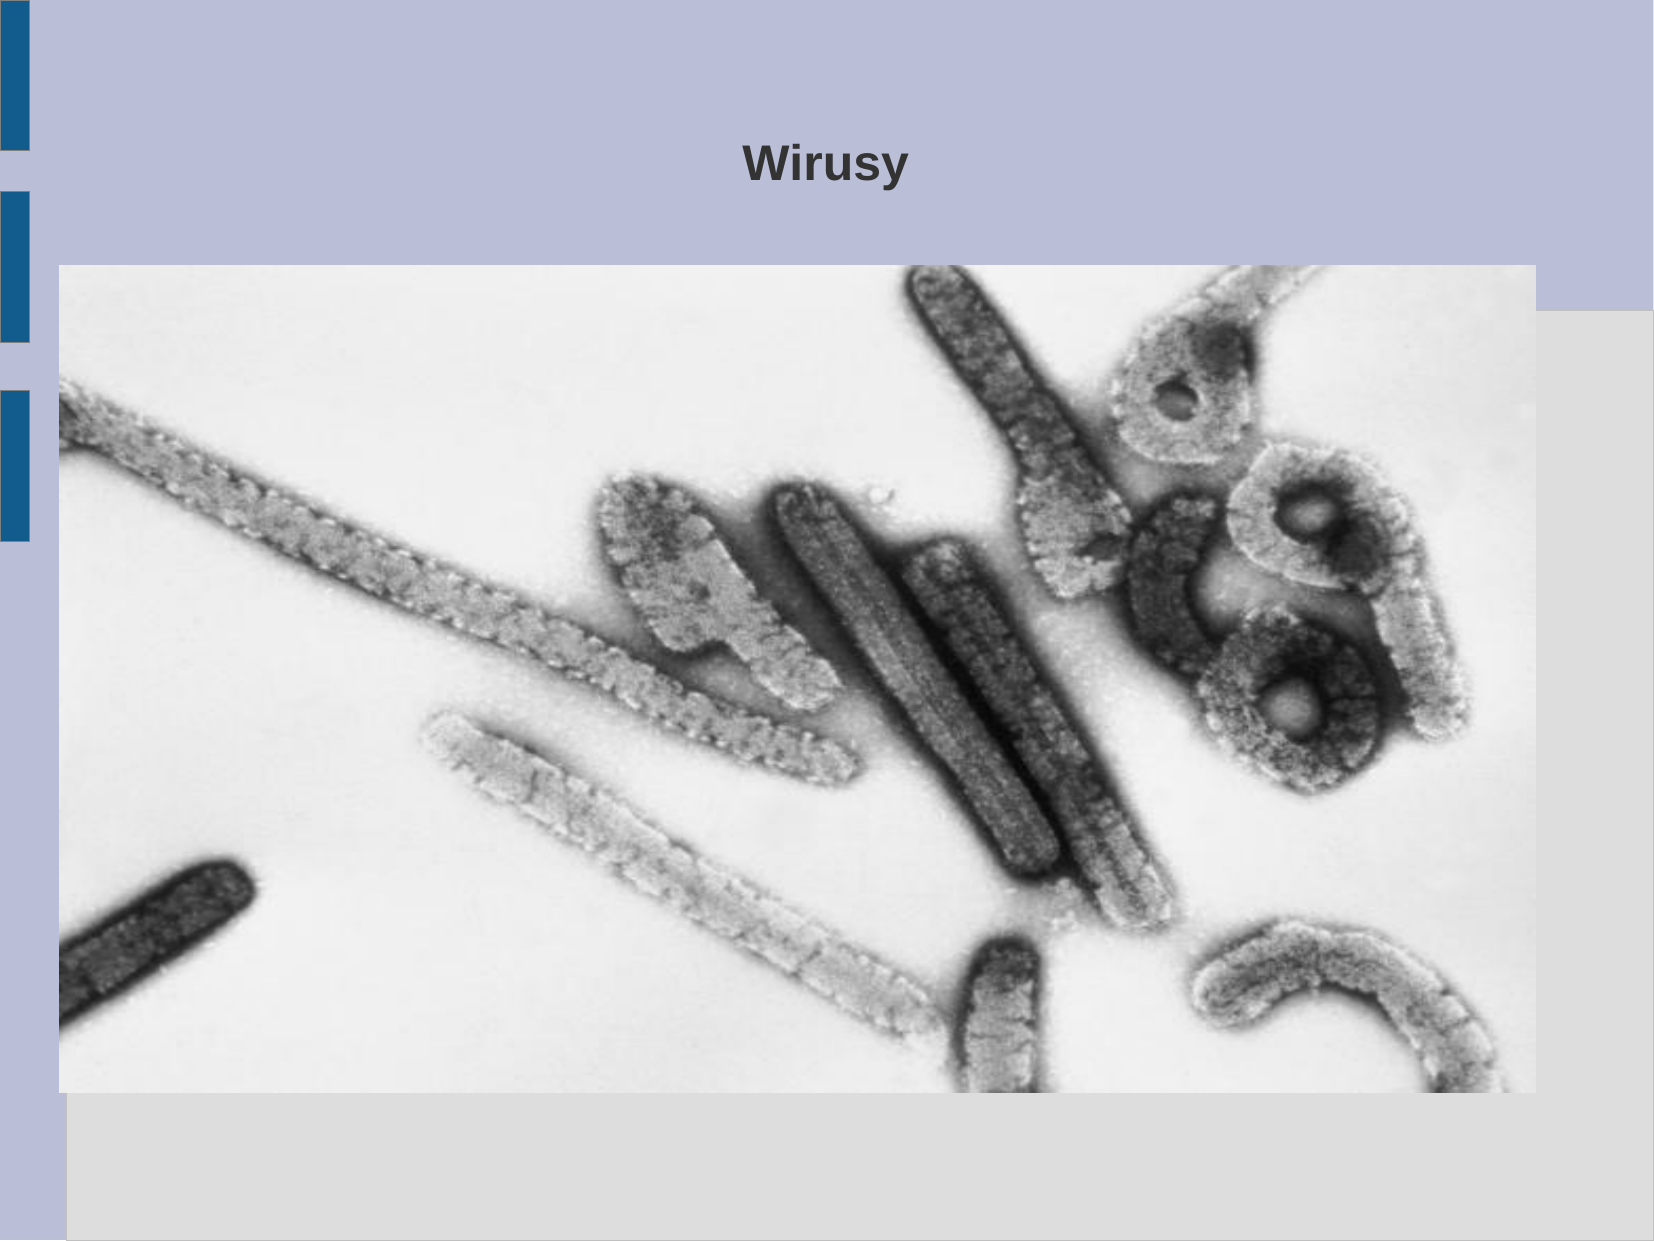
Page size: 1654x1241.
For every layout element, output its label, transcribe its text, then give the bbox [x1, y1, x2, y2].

title Wirusy [88, 59, 1577, 267]
picture [59, 265, 1536, 1093]
